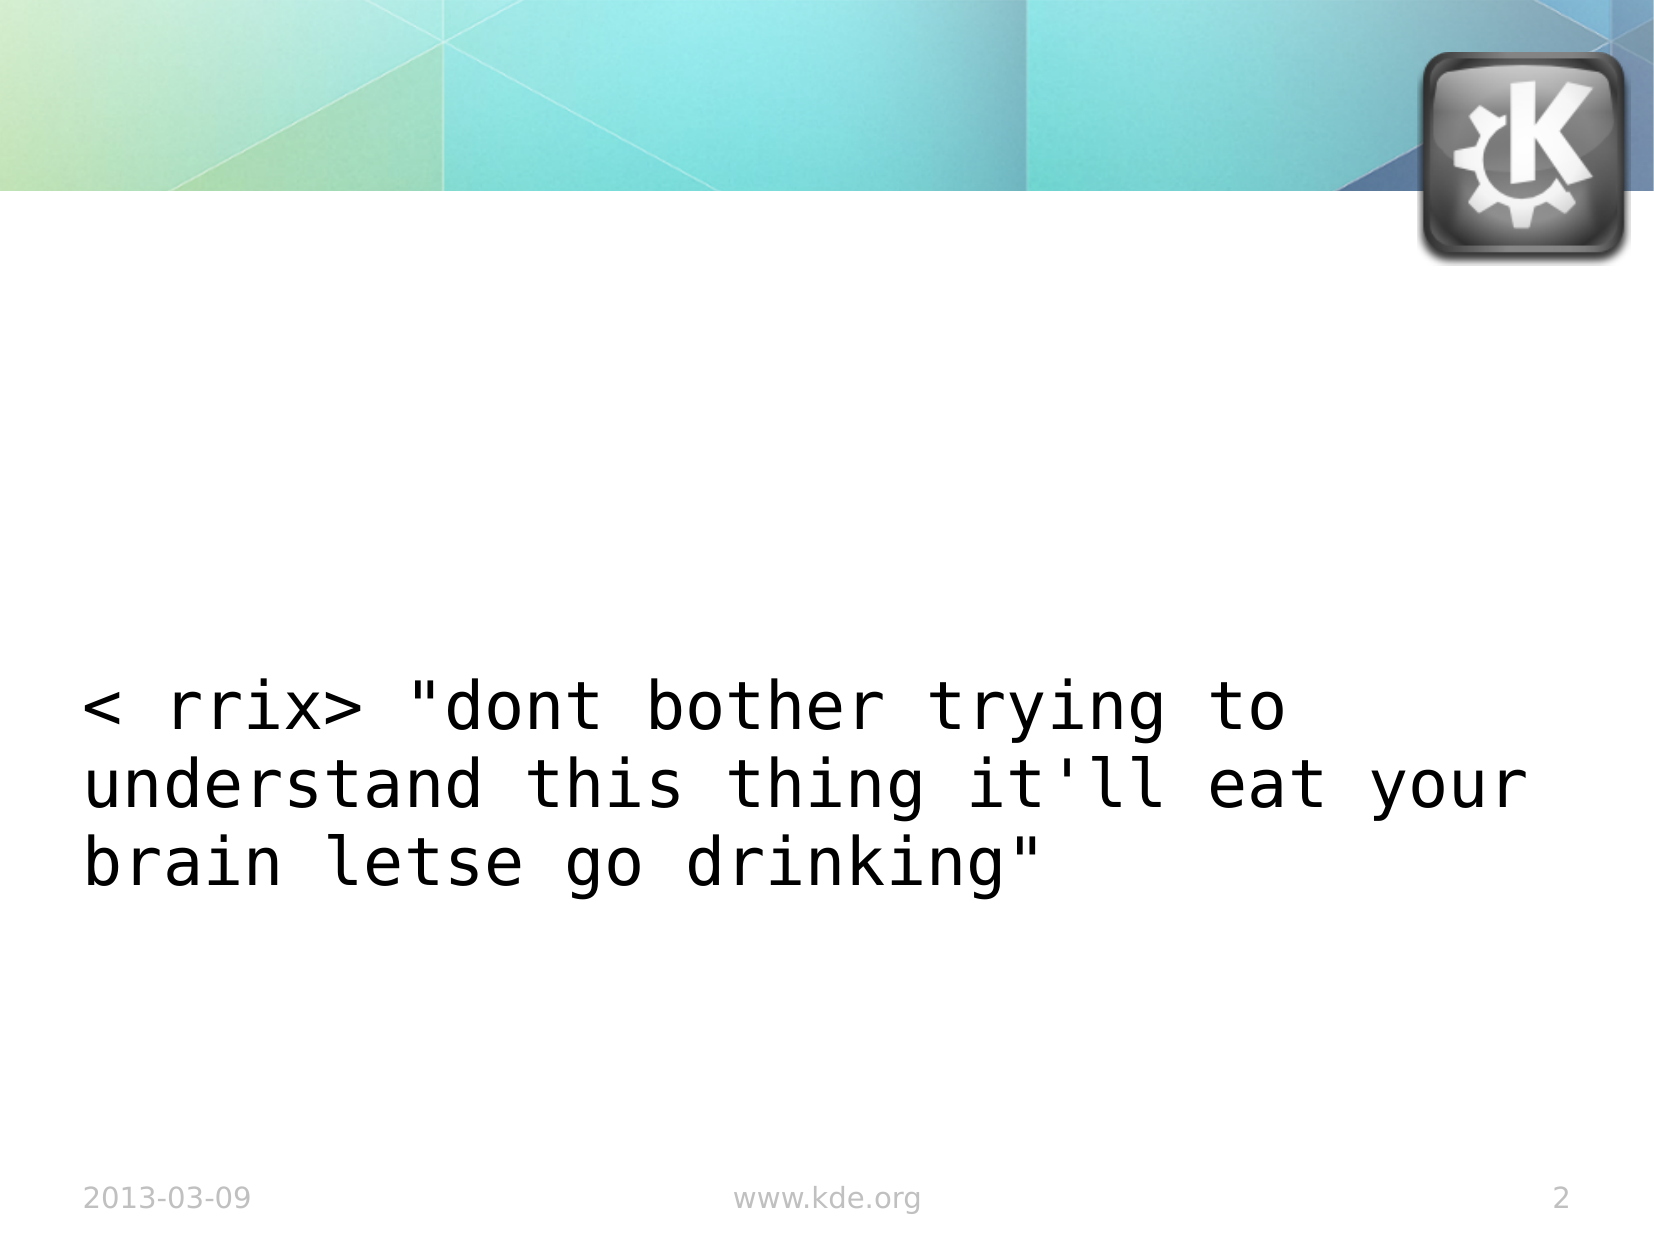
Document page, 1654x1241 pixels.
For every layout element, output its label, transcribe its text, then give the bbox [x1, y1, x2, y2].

subtitle < rrix> "dont bother trying to understand this thing it'll eat your brain letse go drinking" [82, 424, 1571, 1144]
picture [0, 0, 1654, 191]
